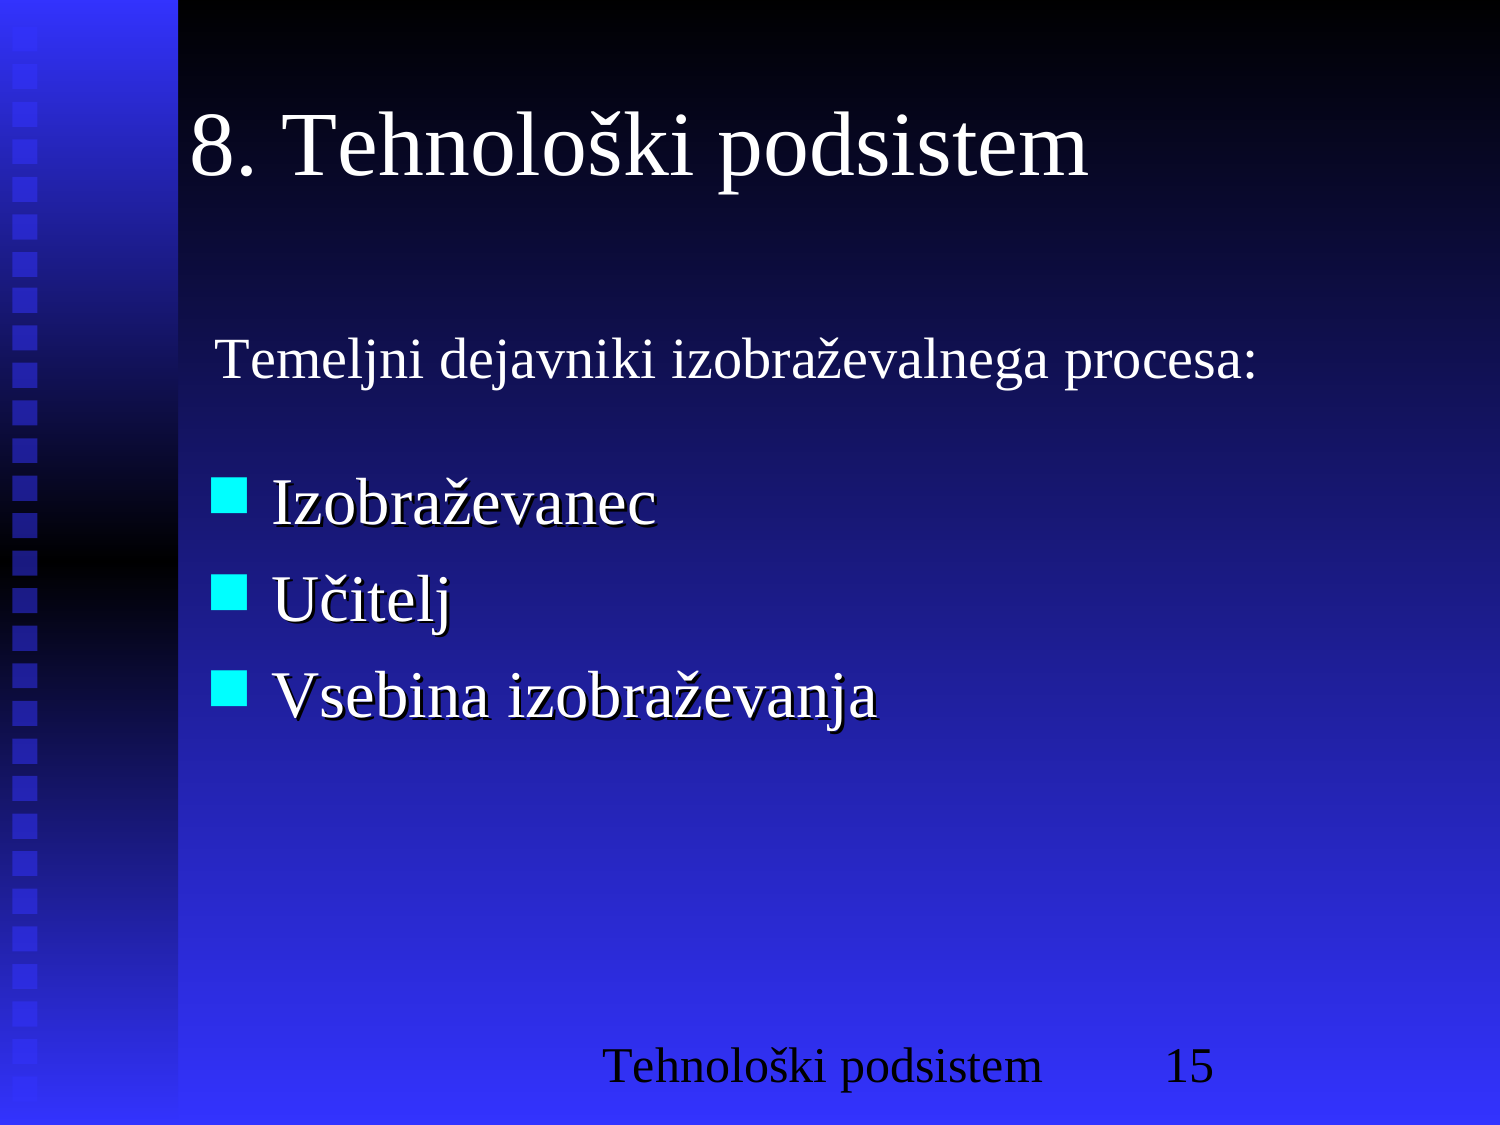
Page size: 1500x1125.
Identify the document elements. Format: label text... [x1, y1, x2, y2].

list Izobraževanec Učitelj Vsebina izobraževanja [200, 450, 1476, 963]
title 8. Tehnološki podsistem [174, 76, 1450, 362]
text_box Temeljni dejavniki izobraževalnega procesa: [199, 312, 1425, 398]
